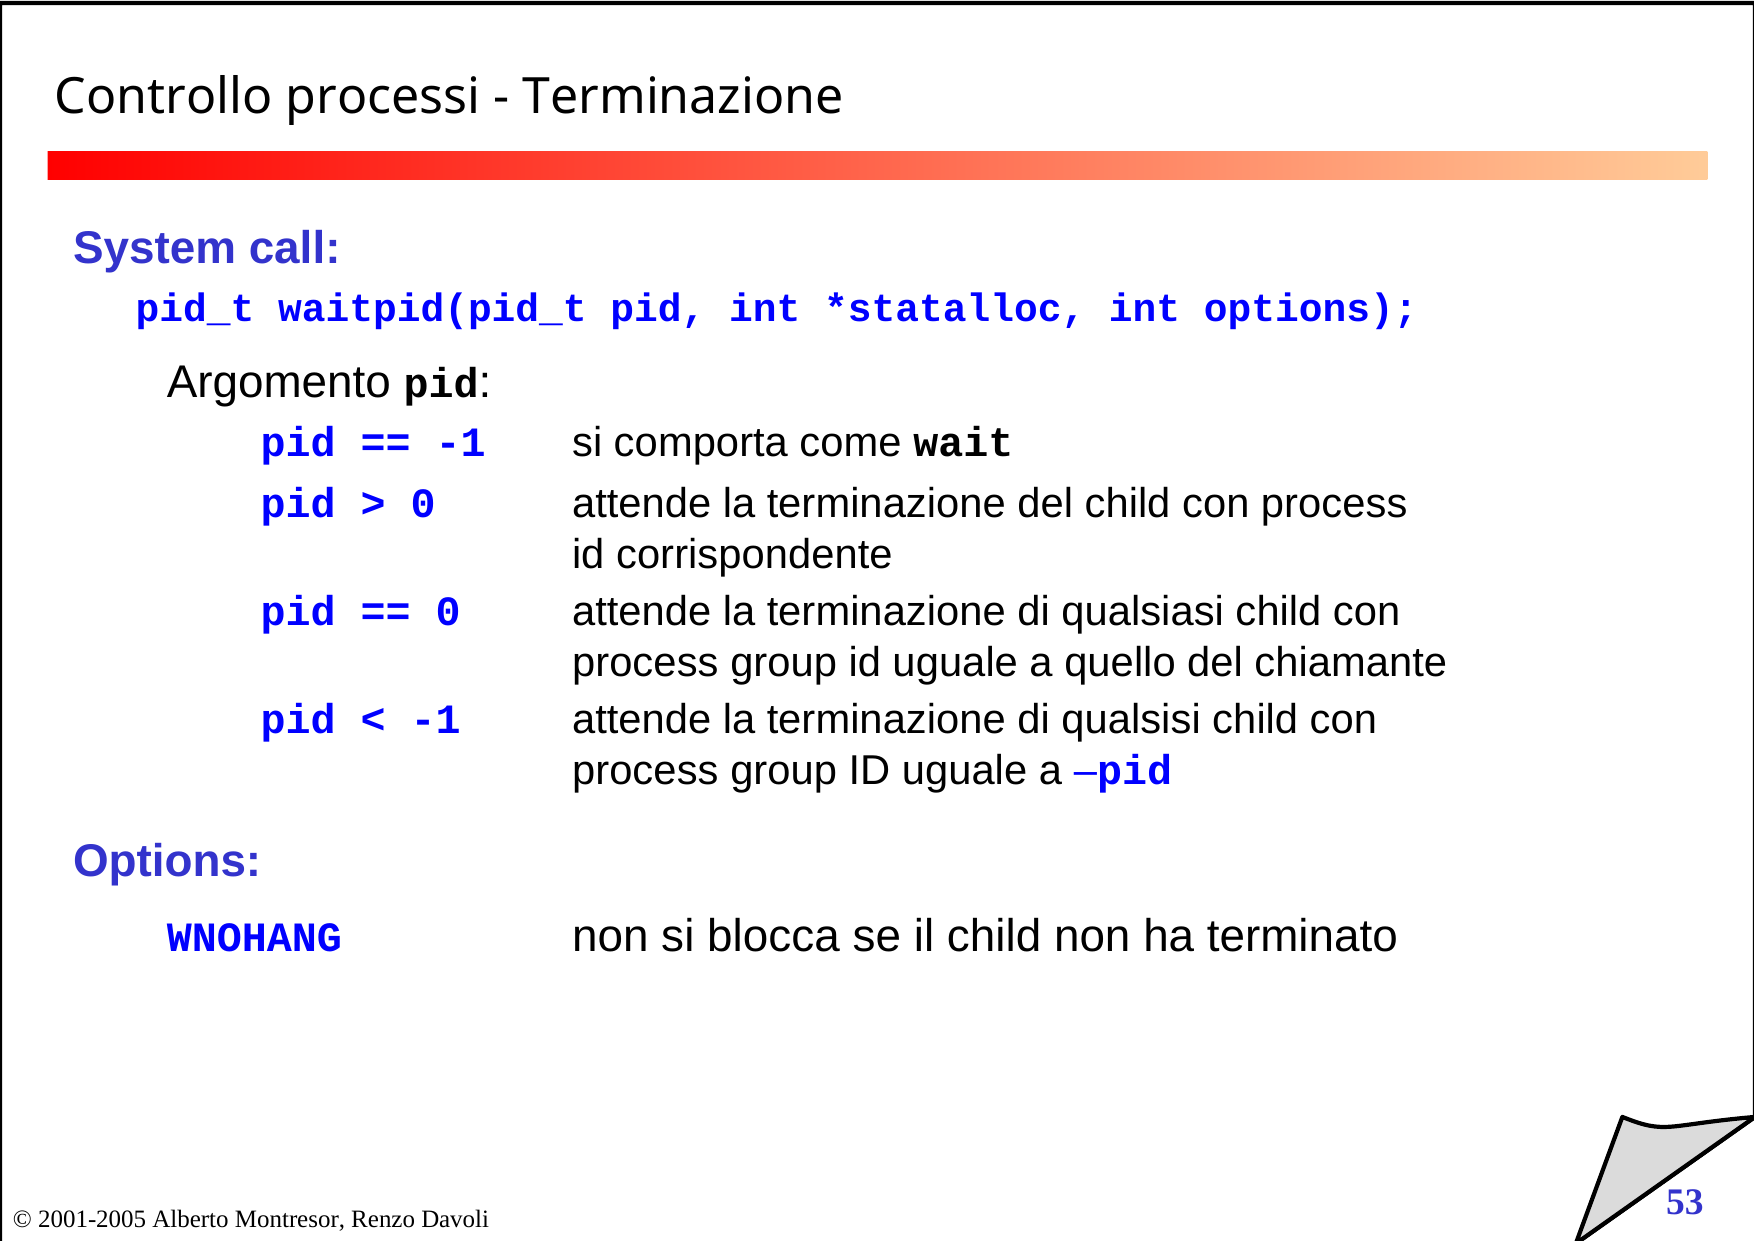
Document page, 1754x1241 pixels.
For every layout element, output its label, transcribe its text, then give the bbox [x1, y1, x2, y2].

list System call: pid_t waitpid(pid_t pid, int *statalloc, int options); Argomento pid: pid == -1 si comporta come wait pid > 0 attende la terminazione del child con process id corrispondente pid == 0 attende la terminazione di qualsiasi child con process group id uguale a quello del chiamante pid < -1 attende la terminazione di qualsisi child con process group ID uguale a –pid Options: WNOHANG non si blocca se il child non ha terminato [58, 206, 1754, 1228]
title Controllo processi - Terminazione [40, 49, 1714, 144]
